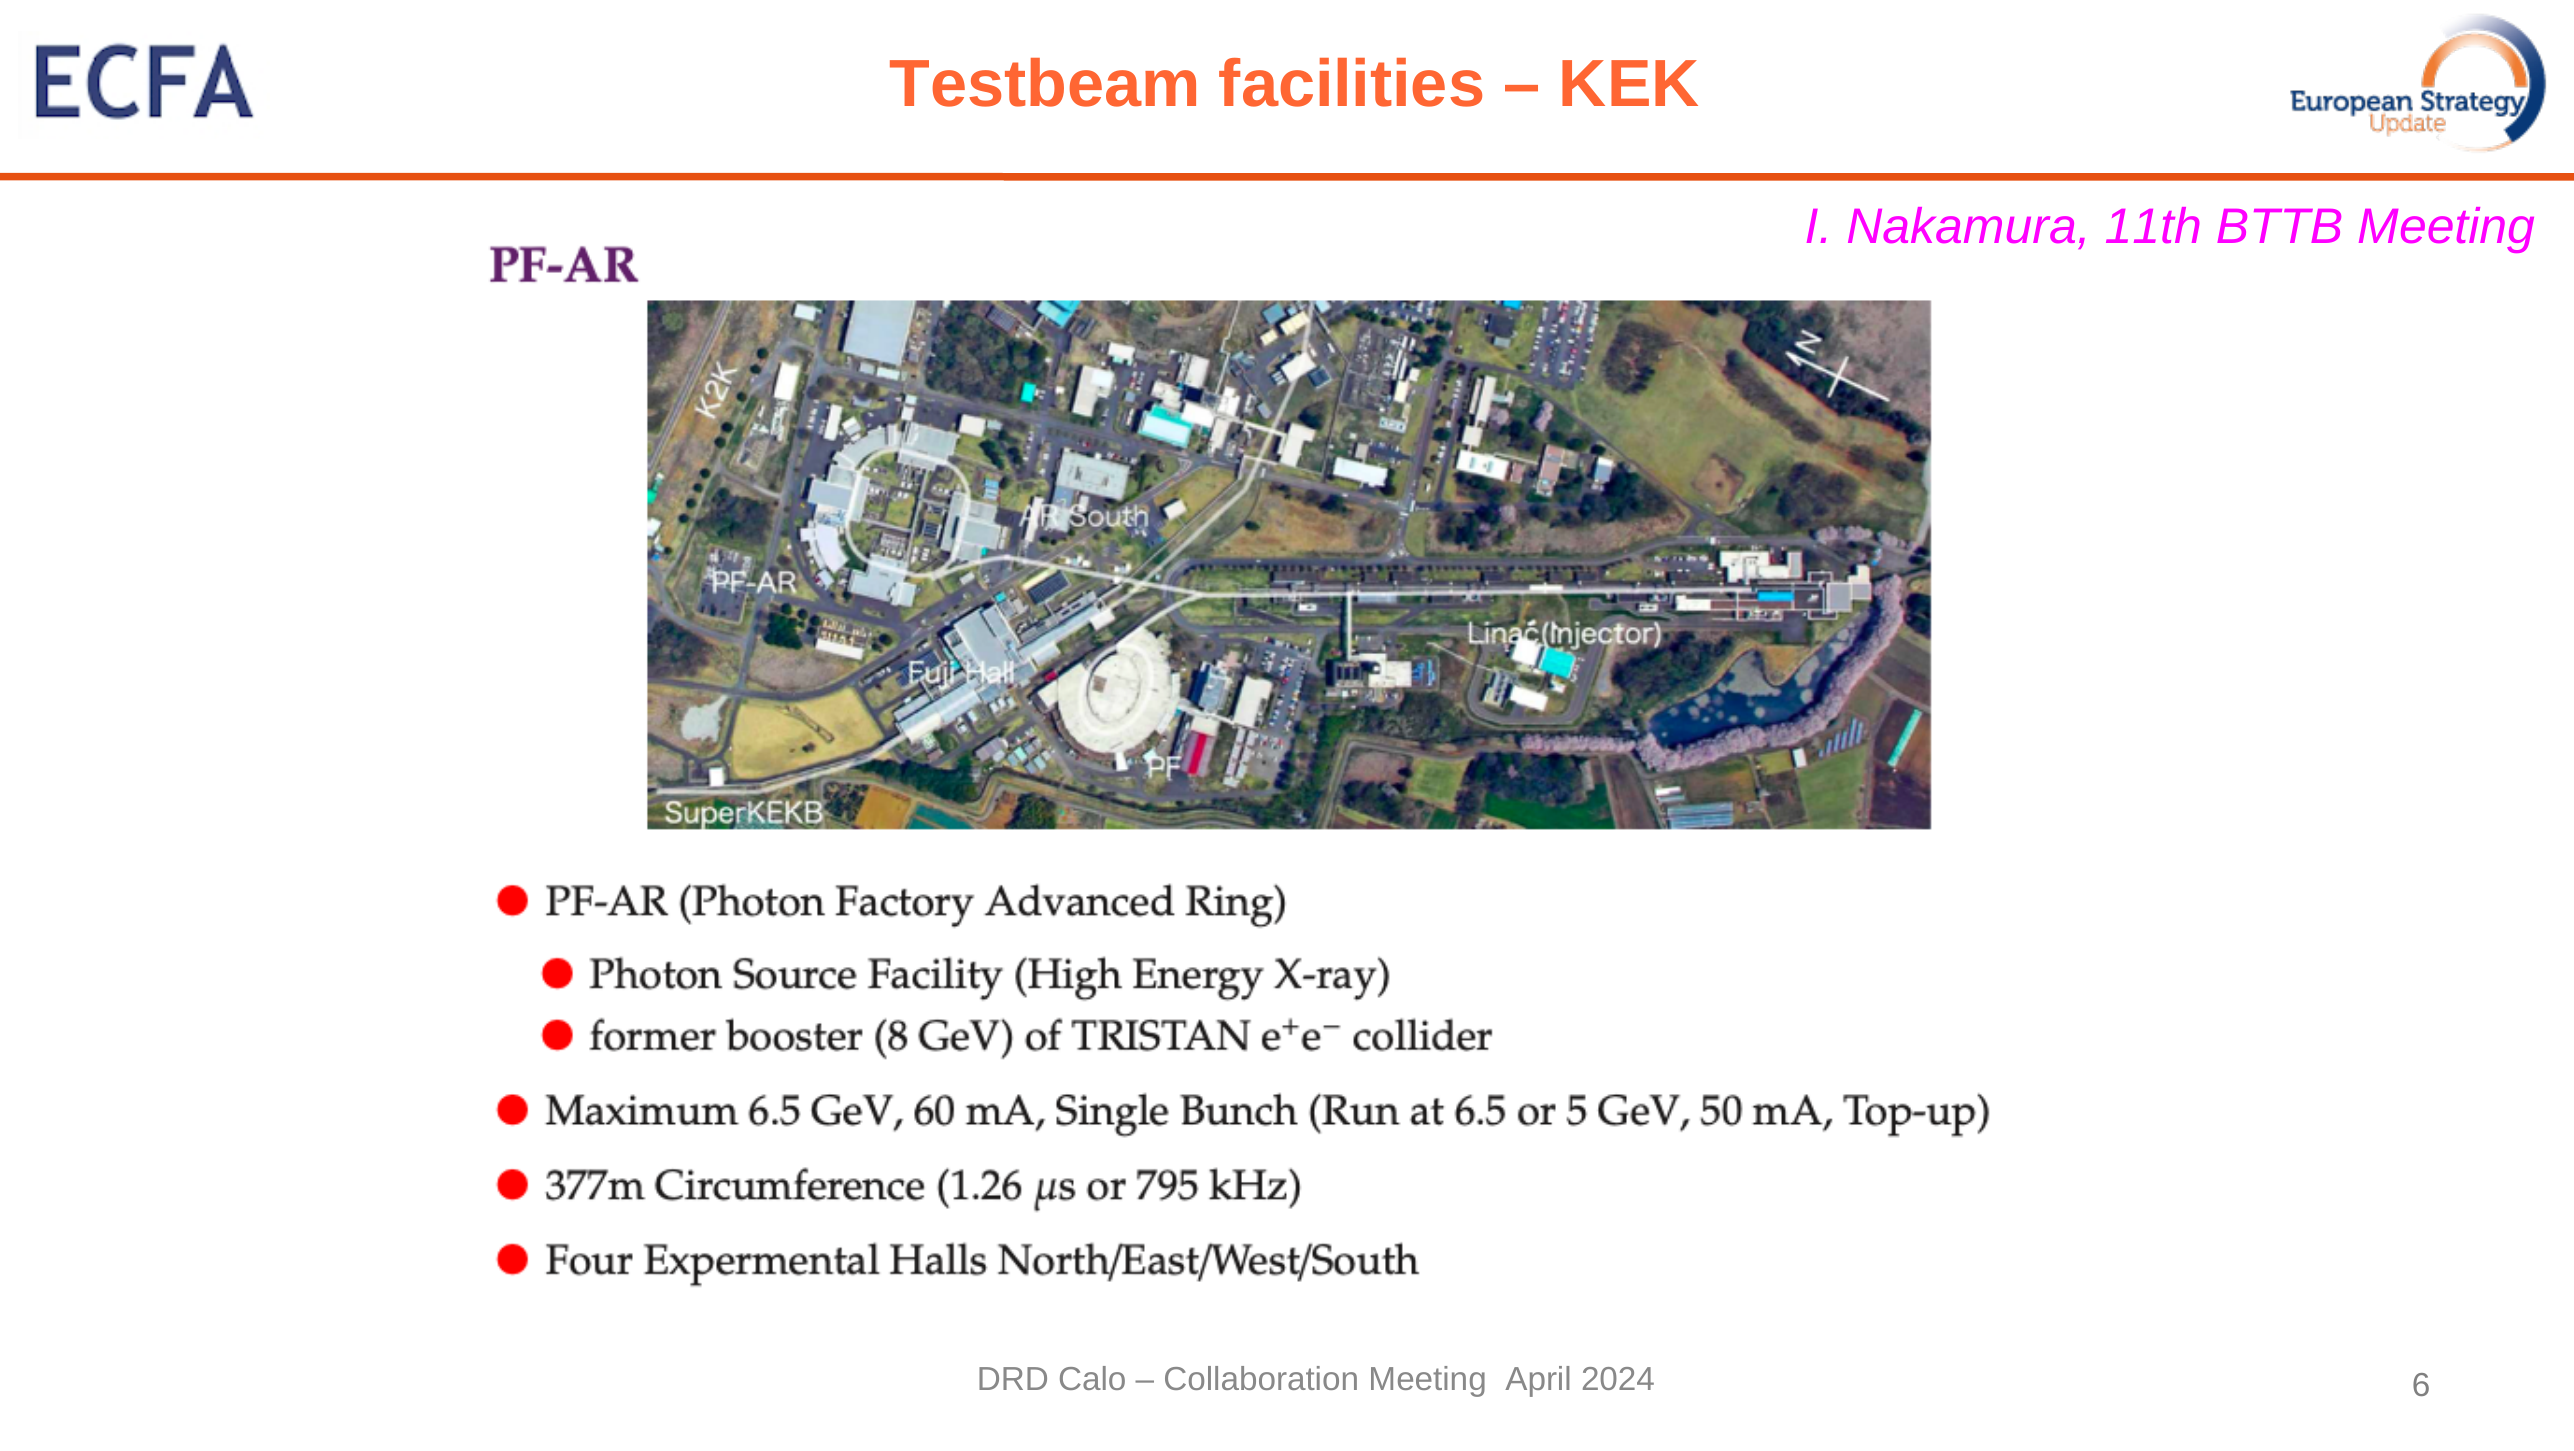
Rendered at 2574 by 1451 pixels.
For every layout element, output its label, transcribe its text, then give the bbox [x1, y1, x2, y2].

text_box I. Nakamura, 11th BTTB Meeting [1789, 186, 2565, 262]
picture [446, 228, 2109, 1308]
picture [2289, 0, 2548, 186]
picture [18, 31, 222, 139]
title Testbeam facilities – KEK [222, 0, 2368, 168]
